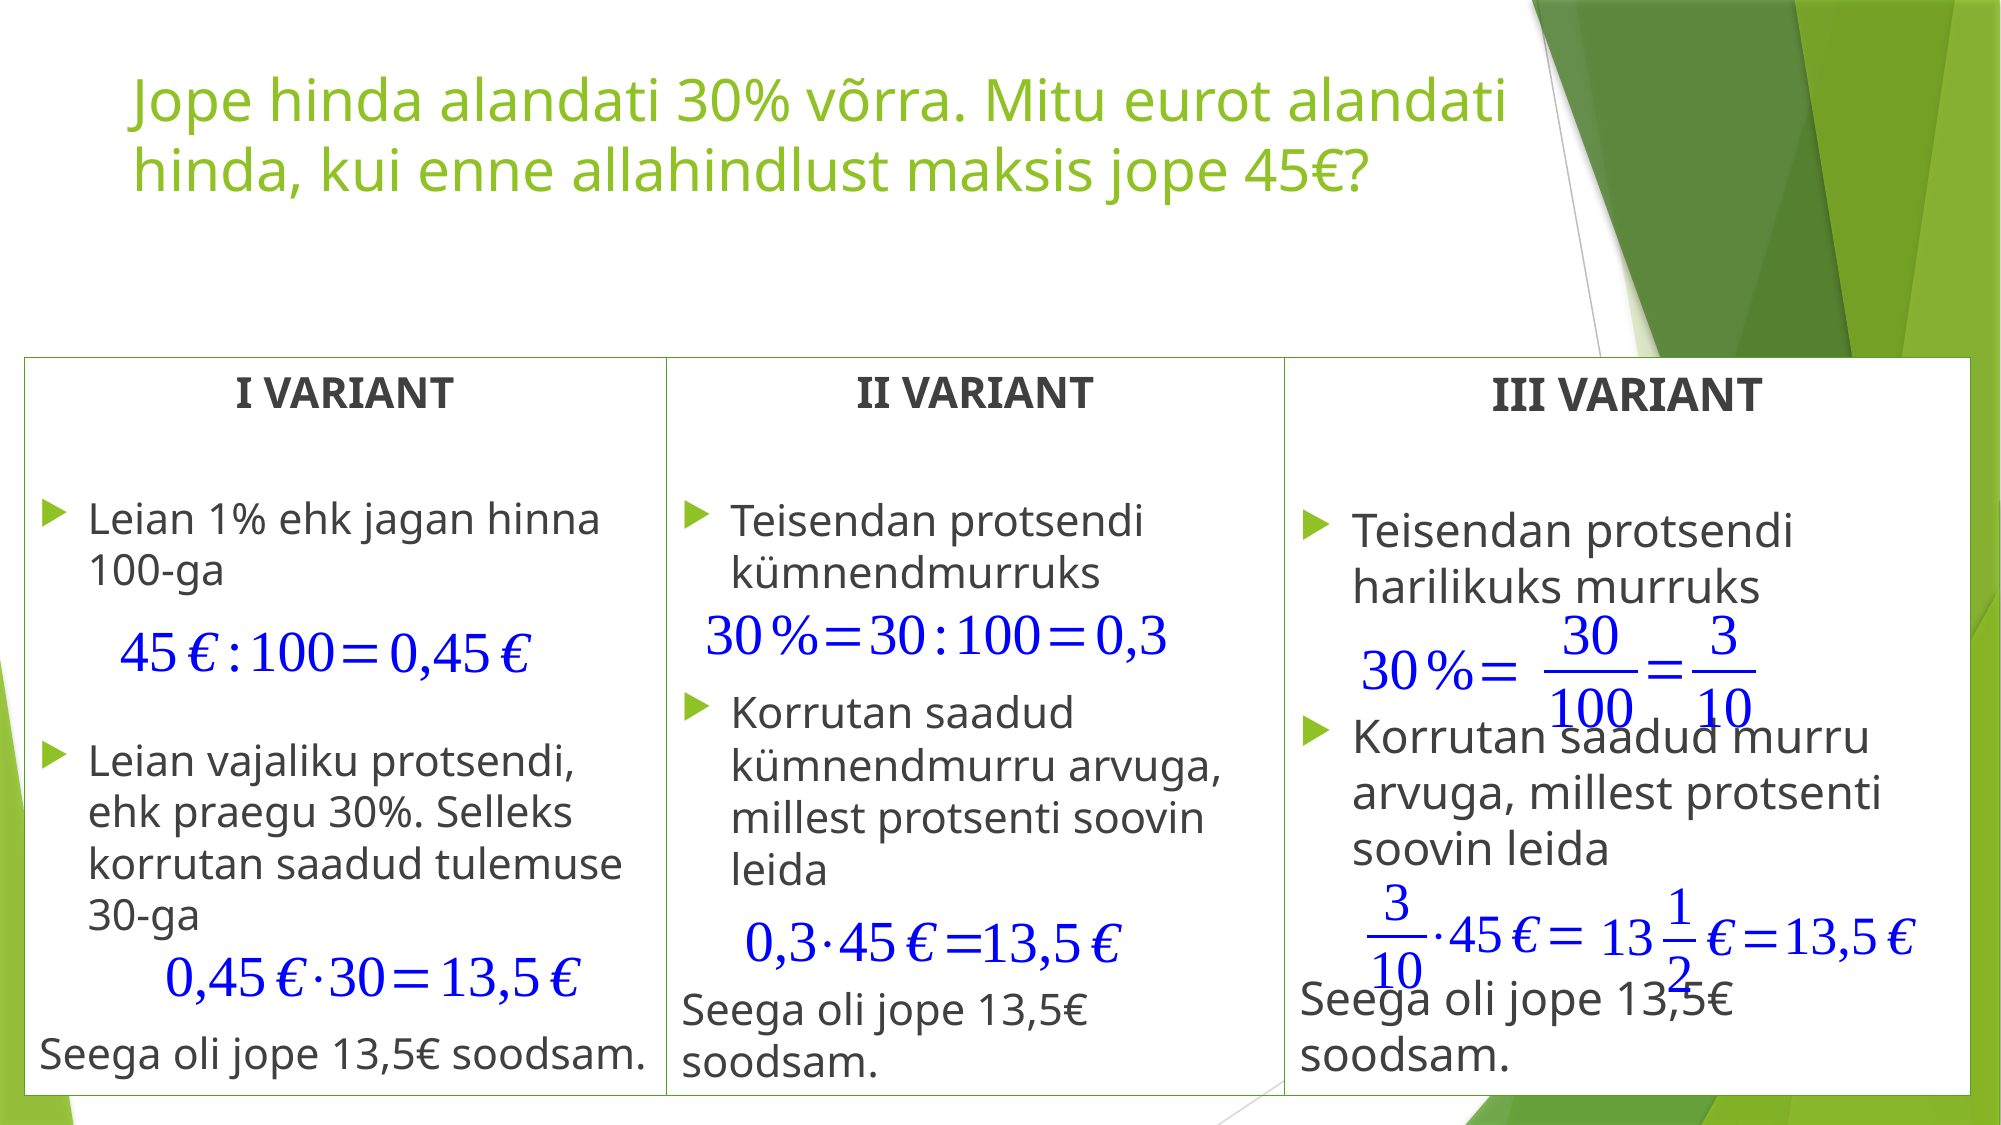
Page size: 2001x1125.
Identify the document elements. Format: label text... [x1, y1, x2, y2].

chart [158, 944, 590, 1010]
chart [738, 909, 1131, 975]
title Jope hinda alandati 30% võrra. Mitu eurot alandati hinda, kui enne allahindlust maksis jope 45€? [117, 55, 1529, 273]
text_box III VARIANT Teisendan protsendi harilikuks murruks Korrutan saadud murru arvuga, millest protsenti soovin leida Seega oli jope 13,5€ soodsam. [1284, 357, 1971, 1096]
list II VARIANT Teisendan protsendi kümnendmurruks Korrutan saadud kümnendmurru arvuga, millest protsenti soovin leida Seega oli jope 13,5€ soodsam. [666, 357, 1284, 1096]
chart [112, 620, 540, 686]
chart [1354, 602, 1766, 740]
list I VARIANT Leian 1% ehk jagan hinna 100-ga Leian vajaliku protsendi, ehk praegu 30%. Selleks korrutan saadud tulemuse 30-ga Seega oli jope 13,5€ soodsam. [24, 357, 666, 1096]
chart [699, 603, 1175, 668]
chart [1358, 872, 1925, 1004]
